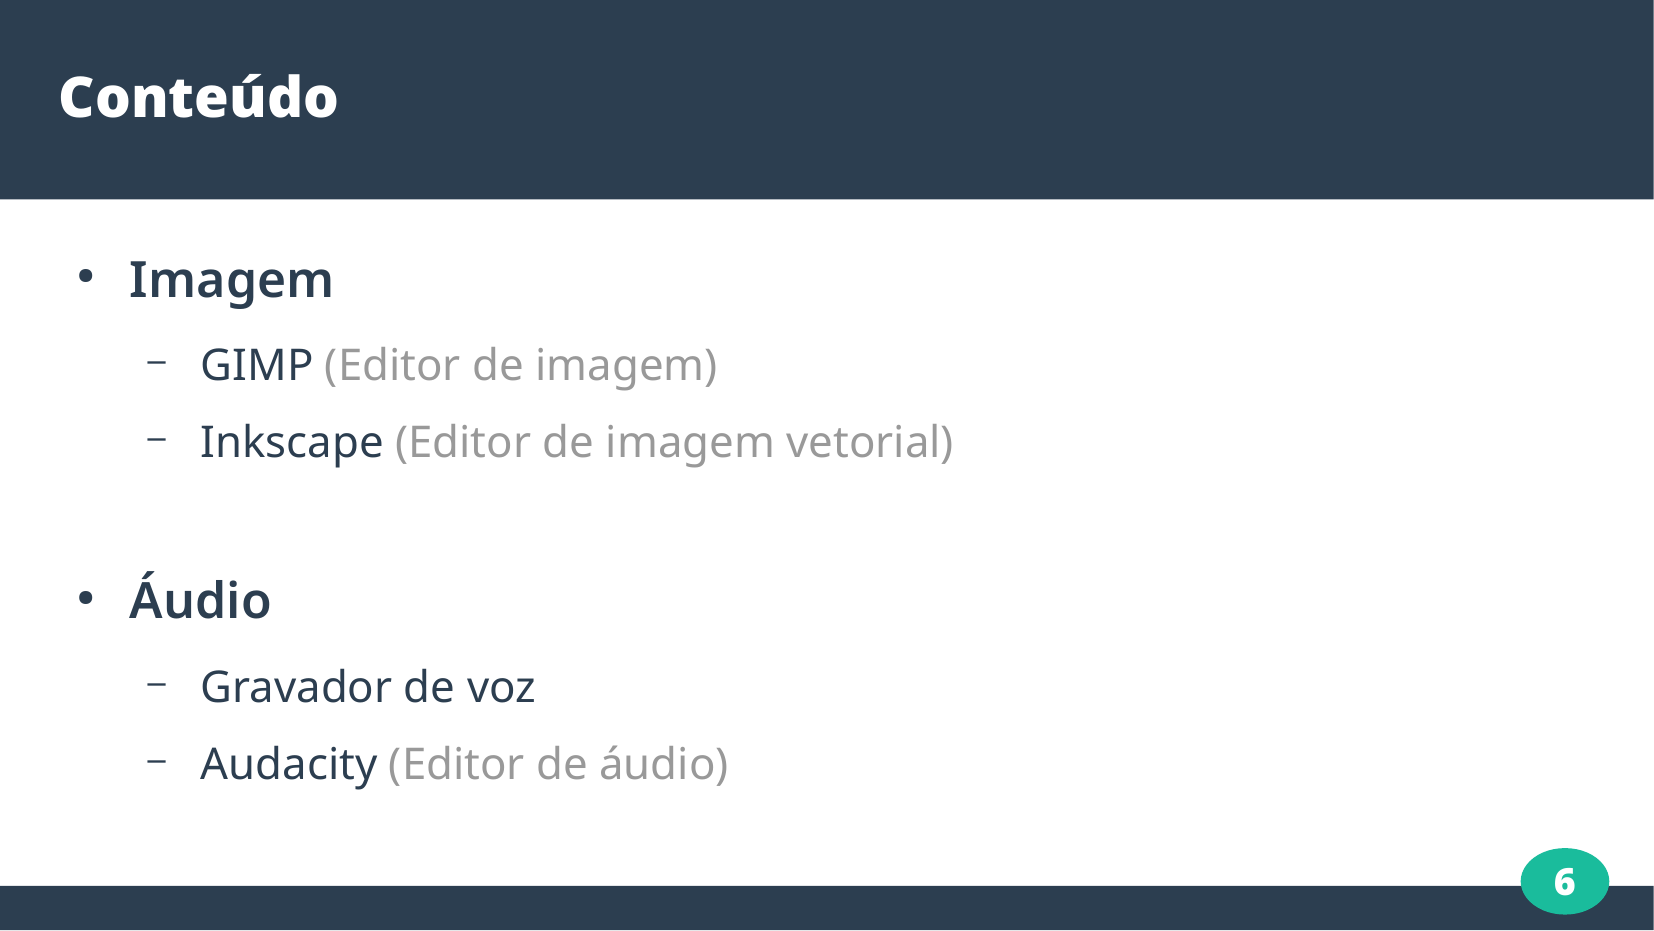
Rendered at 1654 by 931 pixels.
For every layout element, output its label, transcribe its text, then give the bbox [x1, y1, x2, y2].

title Conteúdo [59, 37, 1595, 155]
list Imagem GIMP (Editor de imagem) Inkscape (Editor de imagem vetorial) Áudio Gravador de voz Audacity (Editor de áudio) [59, 243, 1595, 864]
